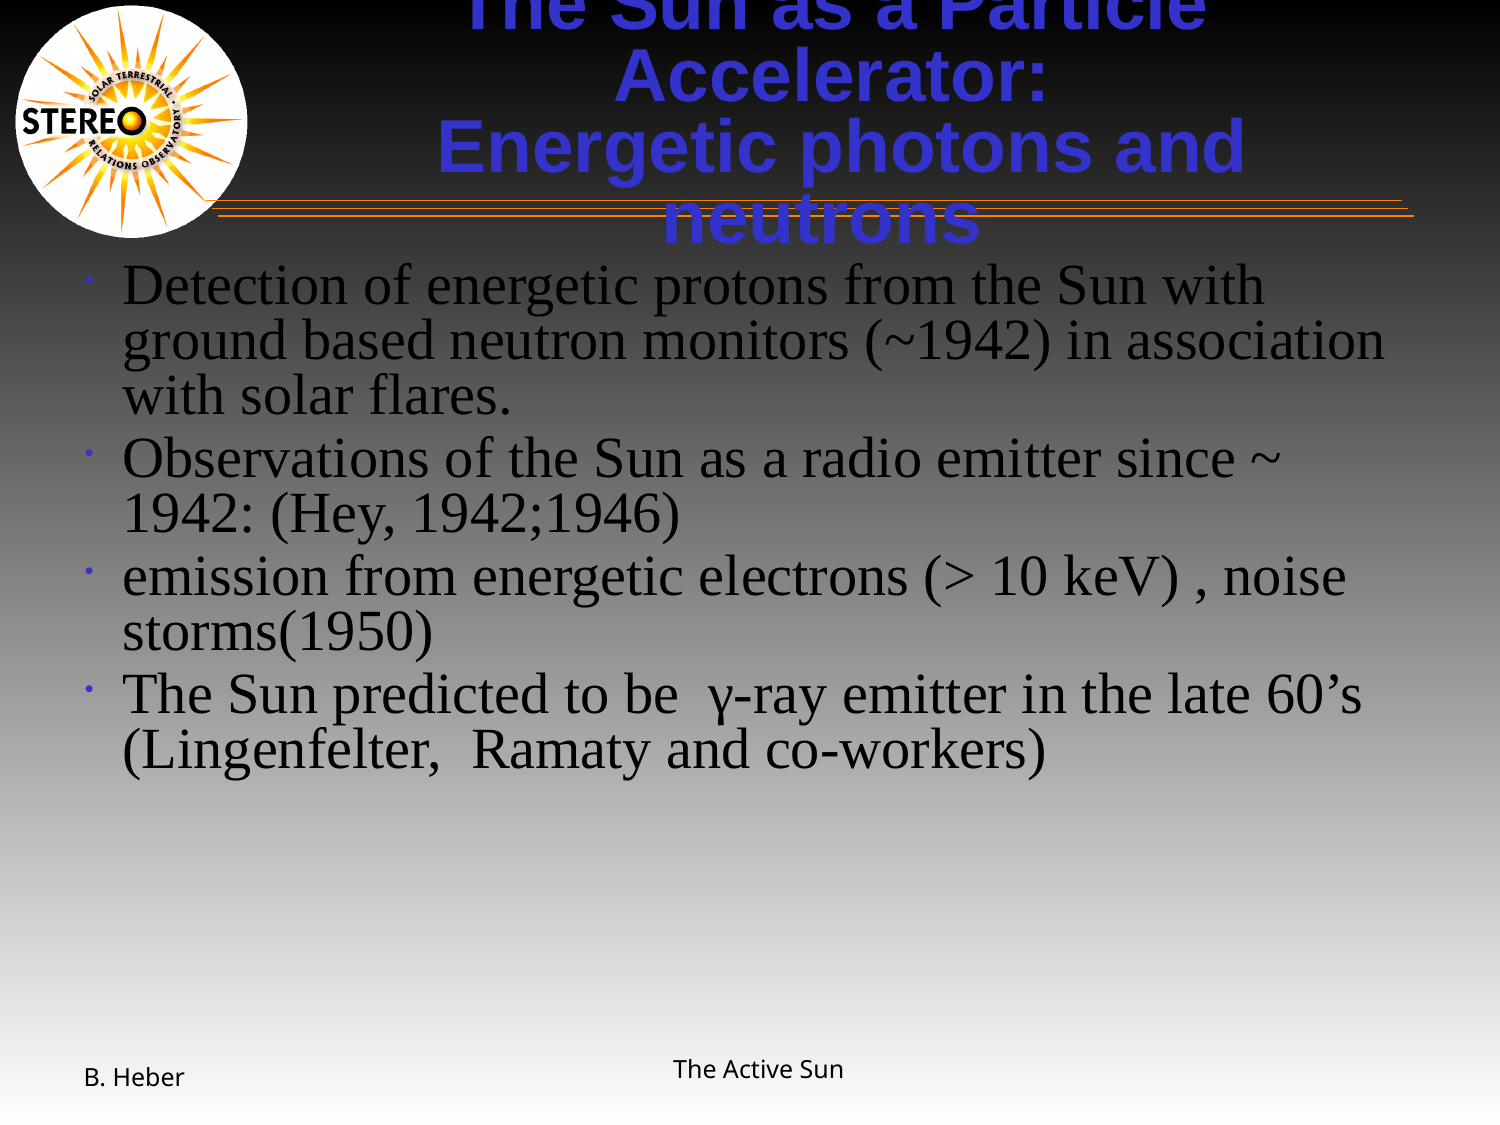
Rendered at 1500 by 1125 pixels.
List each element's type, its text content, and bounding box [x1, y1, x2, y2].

picture [10, 2, 248, 239]
list Detection of energetic protons from the Sun with ground based neutron monitors (~1942) in association with solar flares. Observations of the Sun as a radio emitter since ~ 1942: (Hey, 1942;1946) emission from energetic electrons (> 10 keV) , noise storms(1950) The Sun predicted to be γ-ray emitter in the late 60’s (Lingenfelter, Ramaty and co-workers) [70, 253, 1403, 1040]
title The Sun as a Particle Accelerator: Energetic photons and neutrons [258, 62, 1406, 168]
